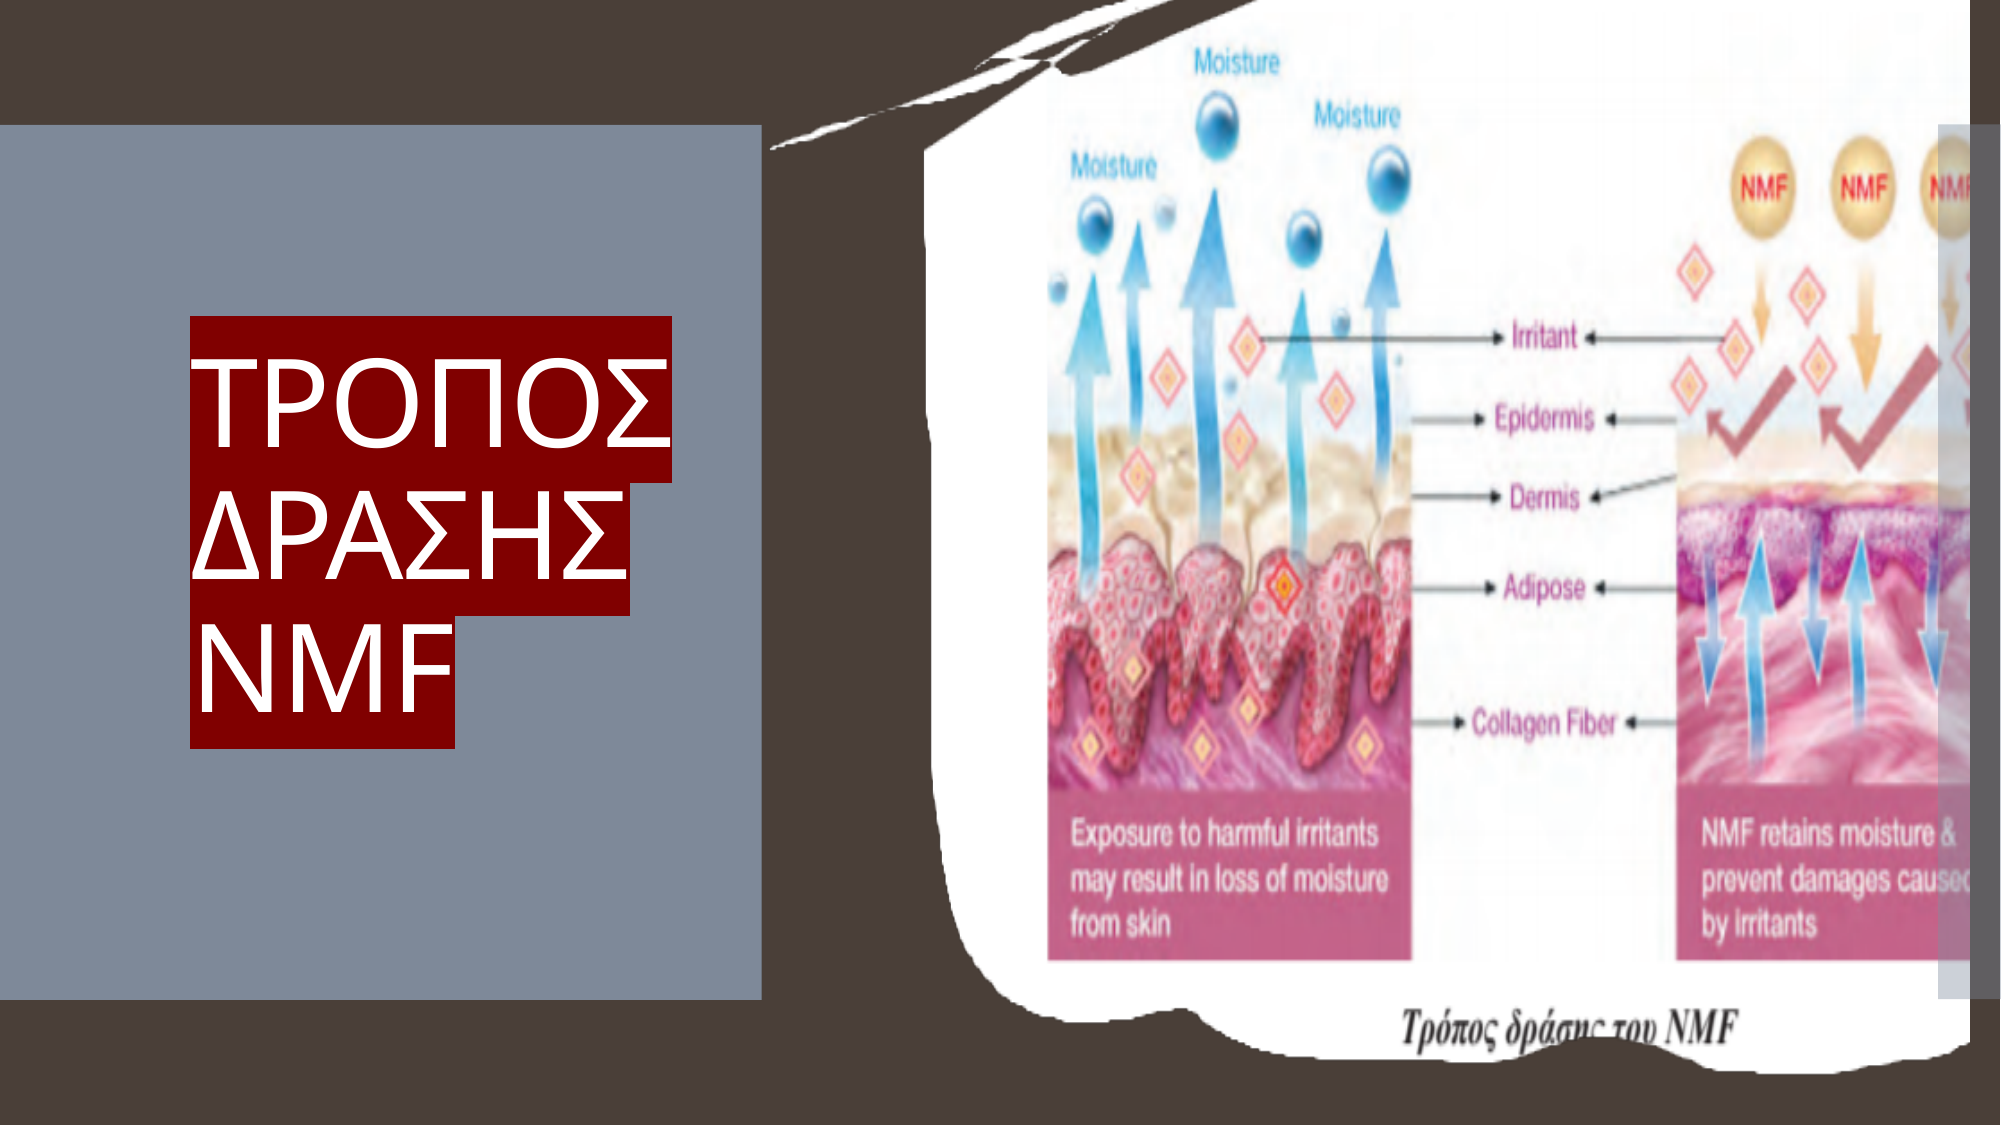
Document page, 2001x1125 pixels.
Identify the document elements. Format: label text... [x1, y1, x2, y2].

title ΤΡΟΠΟΣ ΔΡΑΣΗΣ NMF [175, 213, 711, 747]
picture [761, 0, 1970, 1088]
text_box [0, 0, 2000, 1125]
